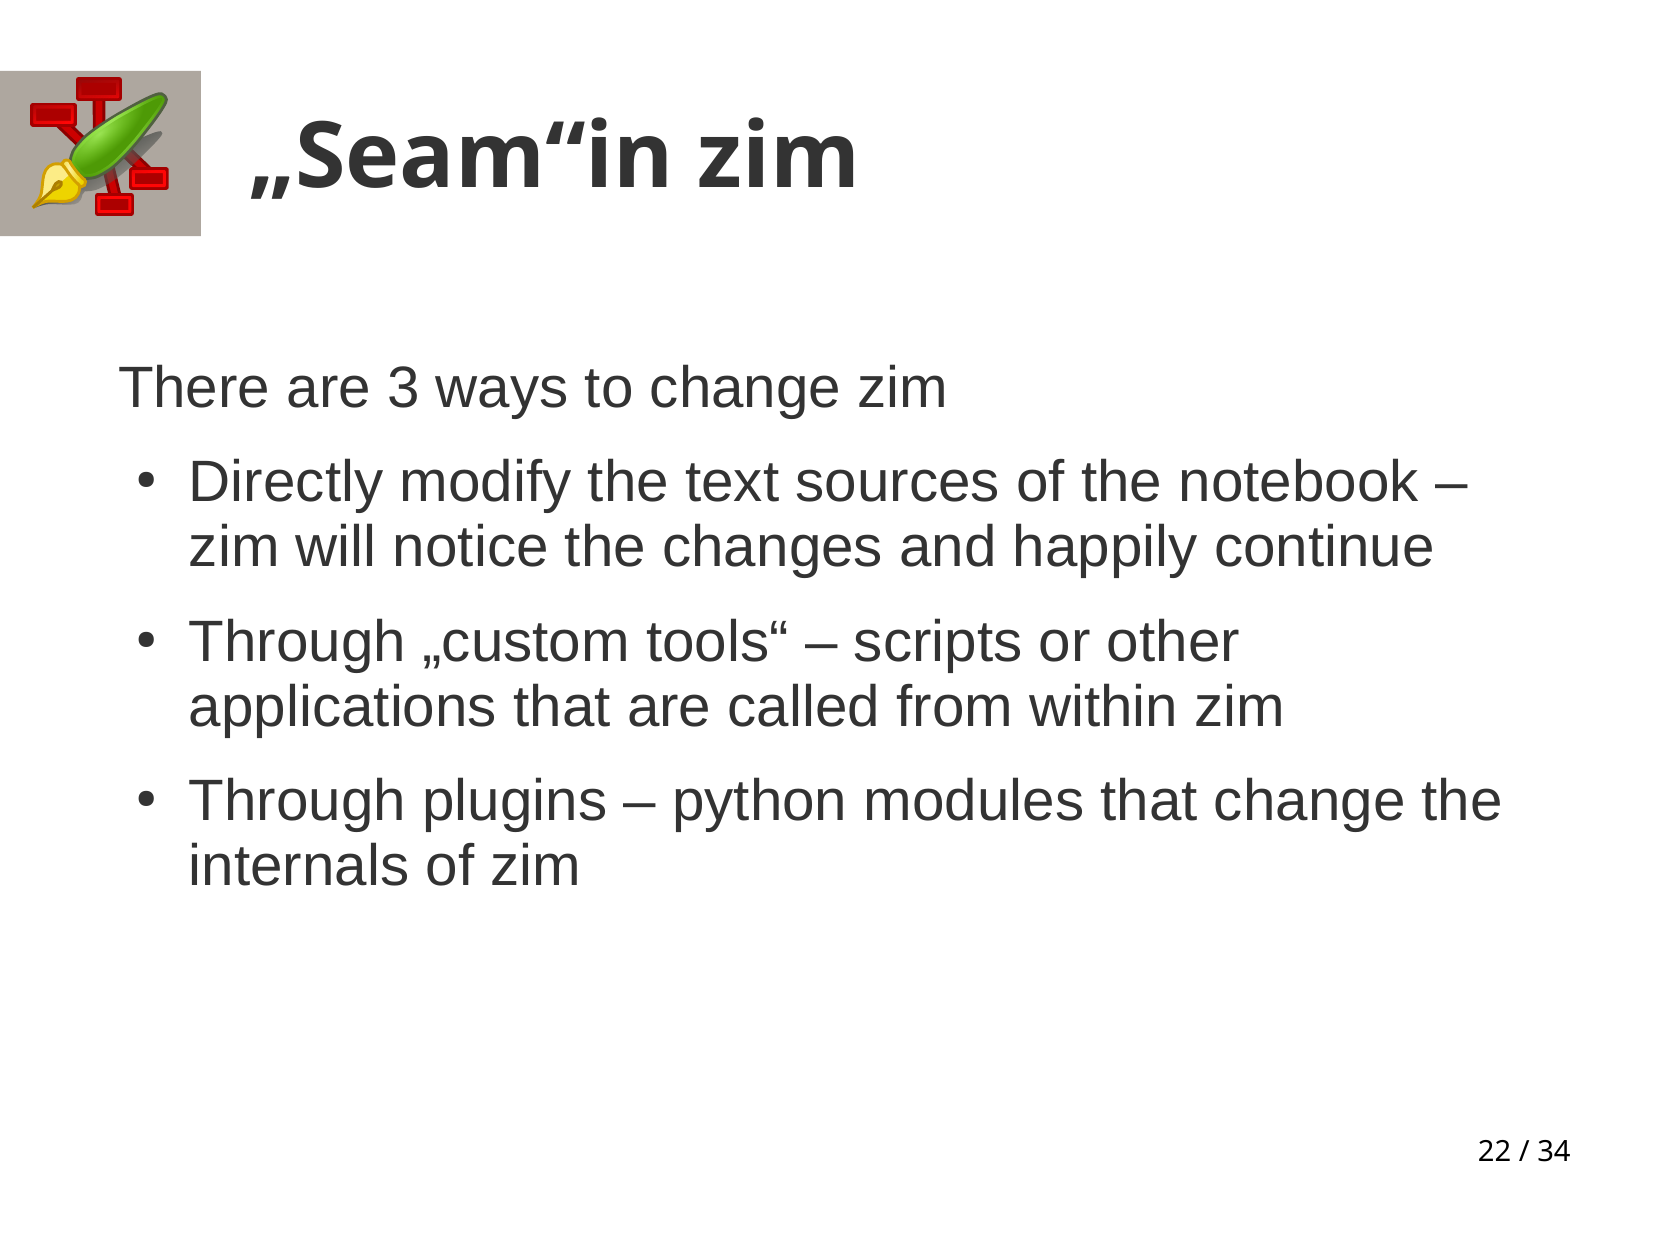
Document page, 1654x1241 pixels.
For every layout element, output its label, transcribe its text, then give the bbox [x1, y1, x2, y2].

title „Seam“in zim [224, 47, 1571, 257]
list There are 3 ways to change zim Directly modify the text sources of the notebook – zim will notice the changes and happily continue Through „custom tools“ – scripts or other applications that are called from within zim Through plugins – python modules that change the internals of zim [118, 354, 1536, 1074]
